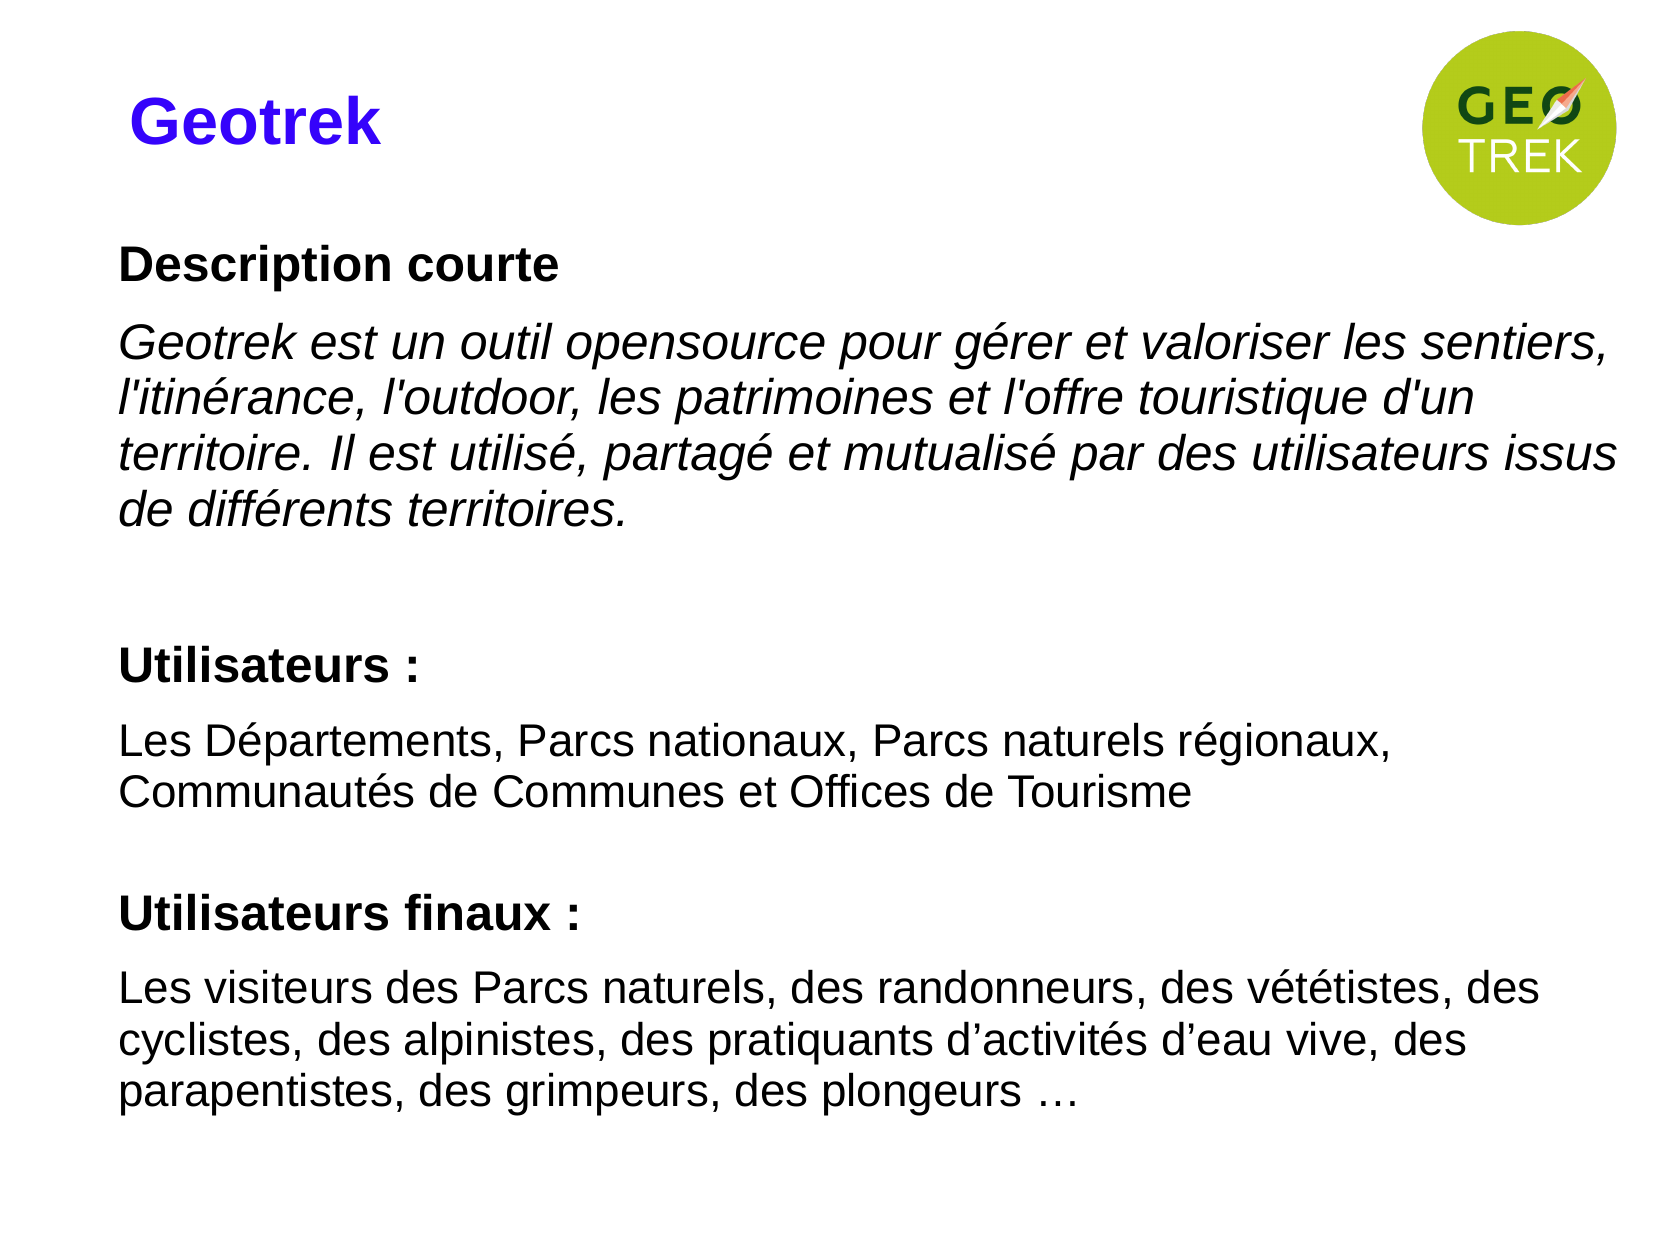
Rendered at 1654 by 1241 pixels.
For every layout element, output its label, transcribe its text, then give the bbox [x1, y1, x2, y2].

picture [1387, 0, 1654, 264]
list Description courte Geotrek est un outil opensource pour gérer et valoriser les sentiers, l'itinérance, l'outdoor, les patrimoines et l'offre touristique d'un territoire. Il est utilisé, partagé et mutualisé par des utilisateurs issus de différents territoires. Utilisateurs : Les Départements, Parcs nationaux, Parcs naturels régionaux, Communautés de Communes et Offices de Tourisme Utilisateurs finaux : Les visiteurs des Parcs naturels, des randonneurs, des vététistes, des cyclistes, des alpinistes, des pratiquants d’activités d’eau vive, des parapentistes, des grimpeurs, des plongeurs … [118, 236, 1625, 1117]
title Geotrek [129, 11, 1387, 160]
